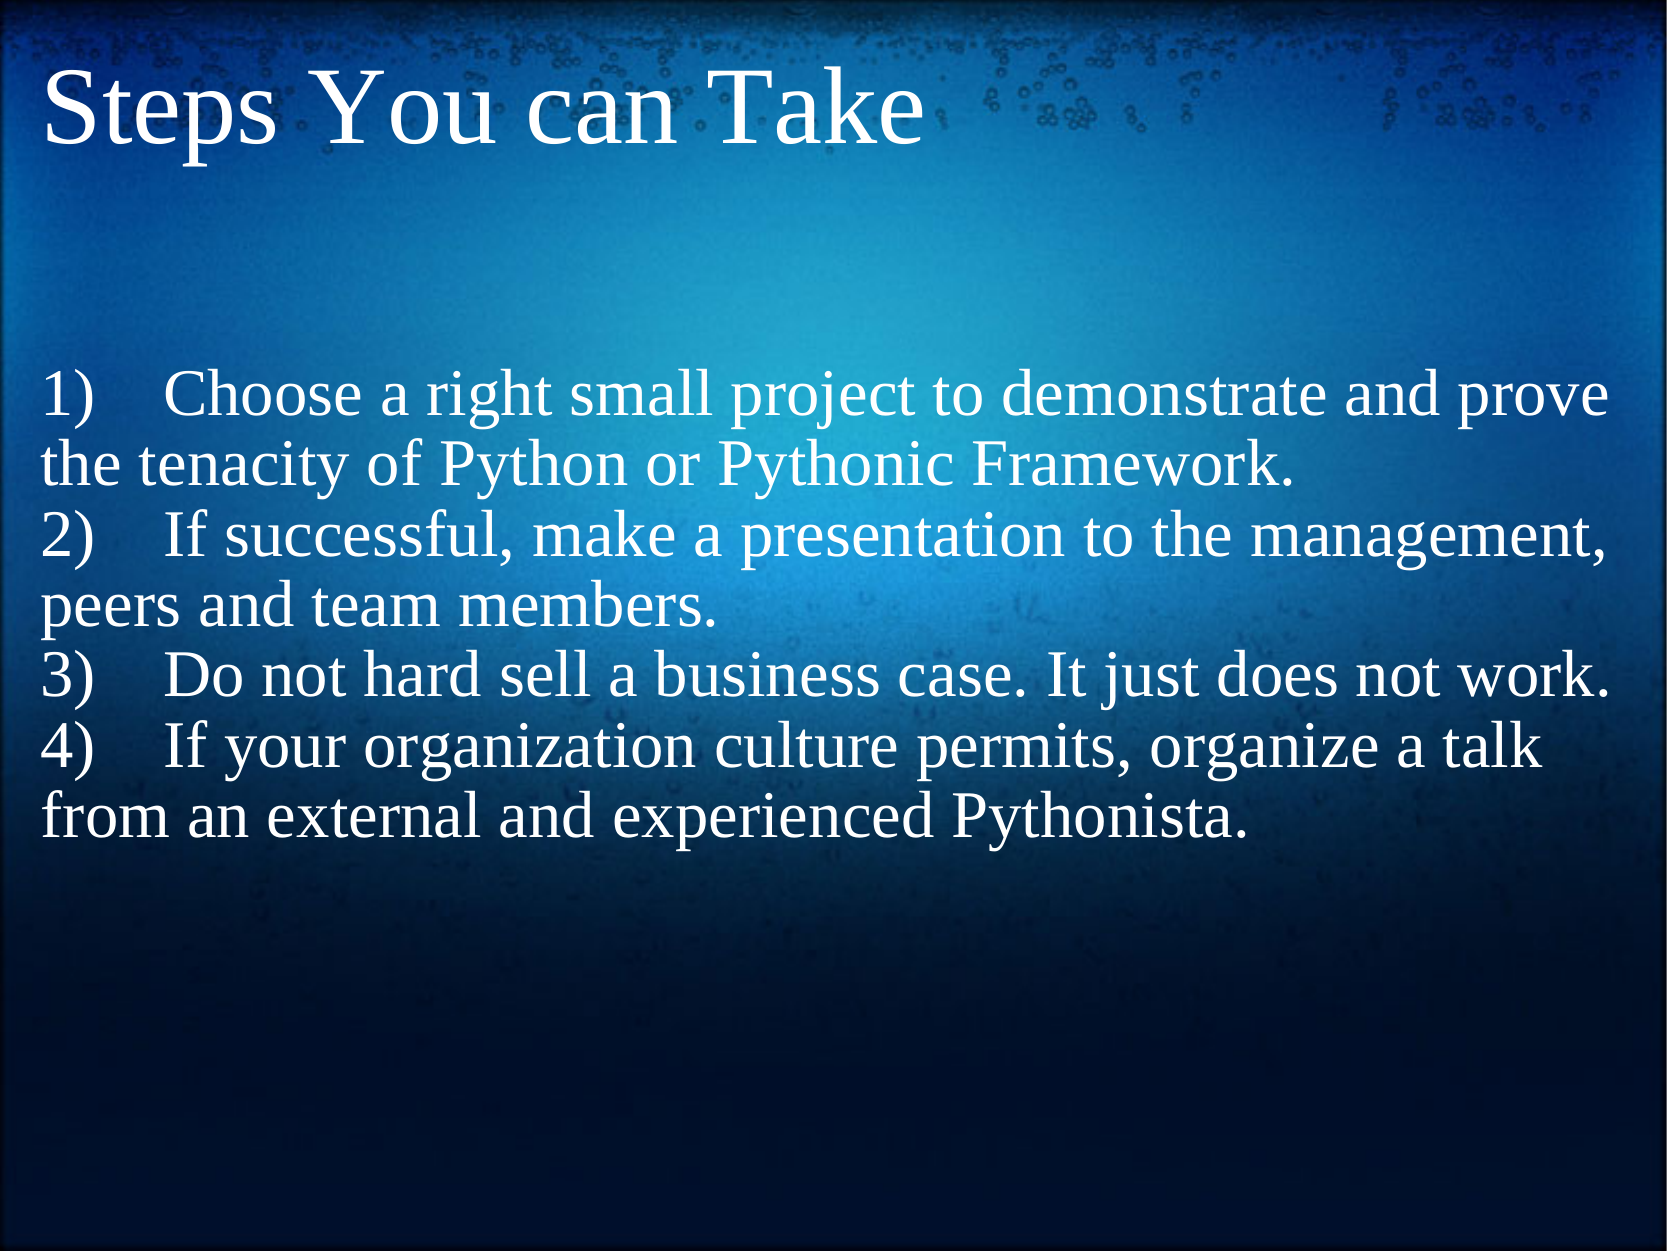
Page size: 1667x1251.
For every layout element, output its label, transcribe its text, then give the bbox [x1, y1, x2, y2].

title Steps You can Take [40, 50, 1627, 201]
picture [0, 0, 1667, 1251]
list 1) Choose a right small project to demonstrate and prove the tenacity of Python or Pythonic Framework. 2) If successful, make a presentation to the management, peers and team members. 3) Do not hard sell a business case. It just does not work. 4) If your organization culture permits, organize a talk from an external and experienced Pythonista. [40, 300, 1627, 1201]
